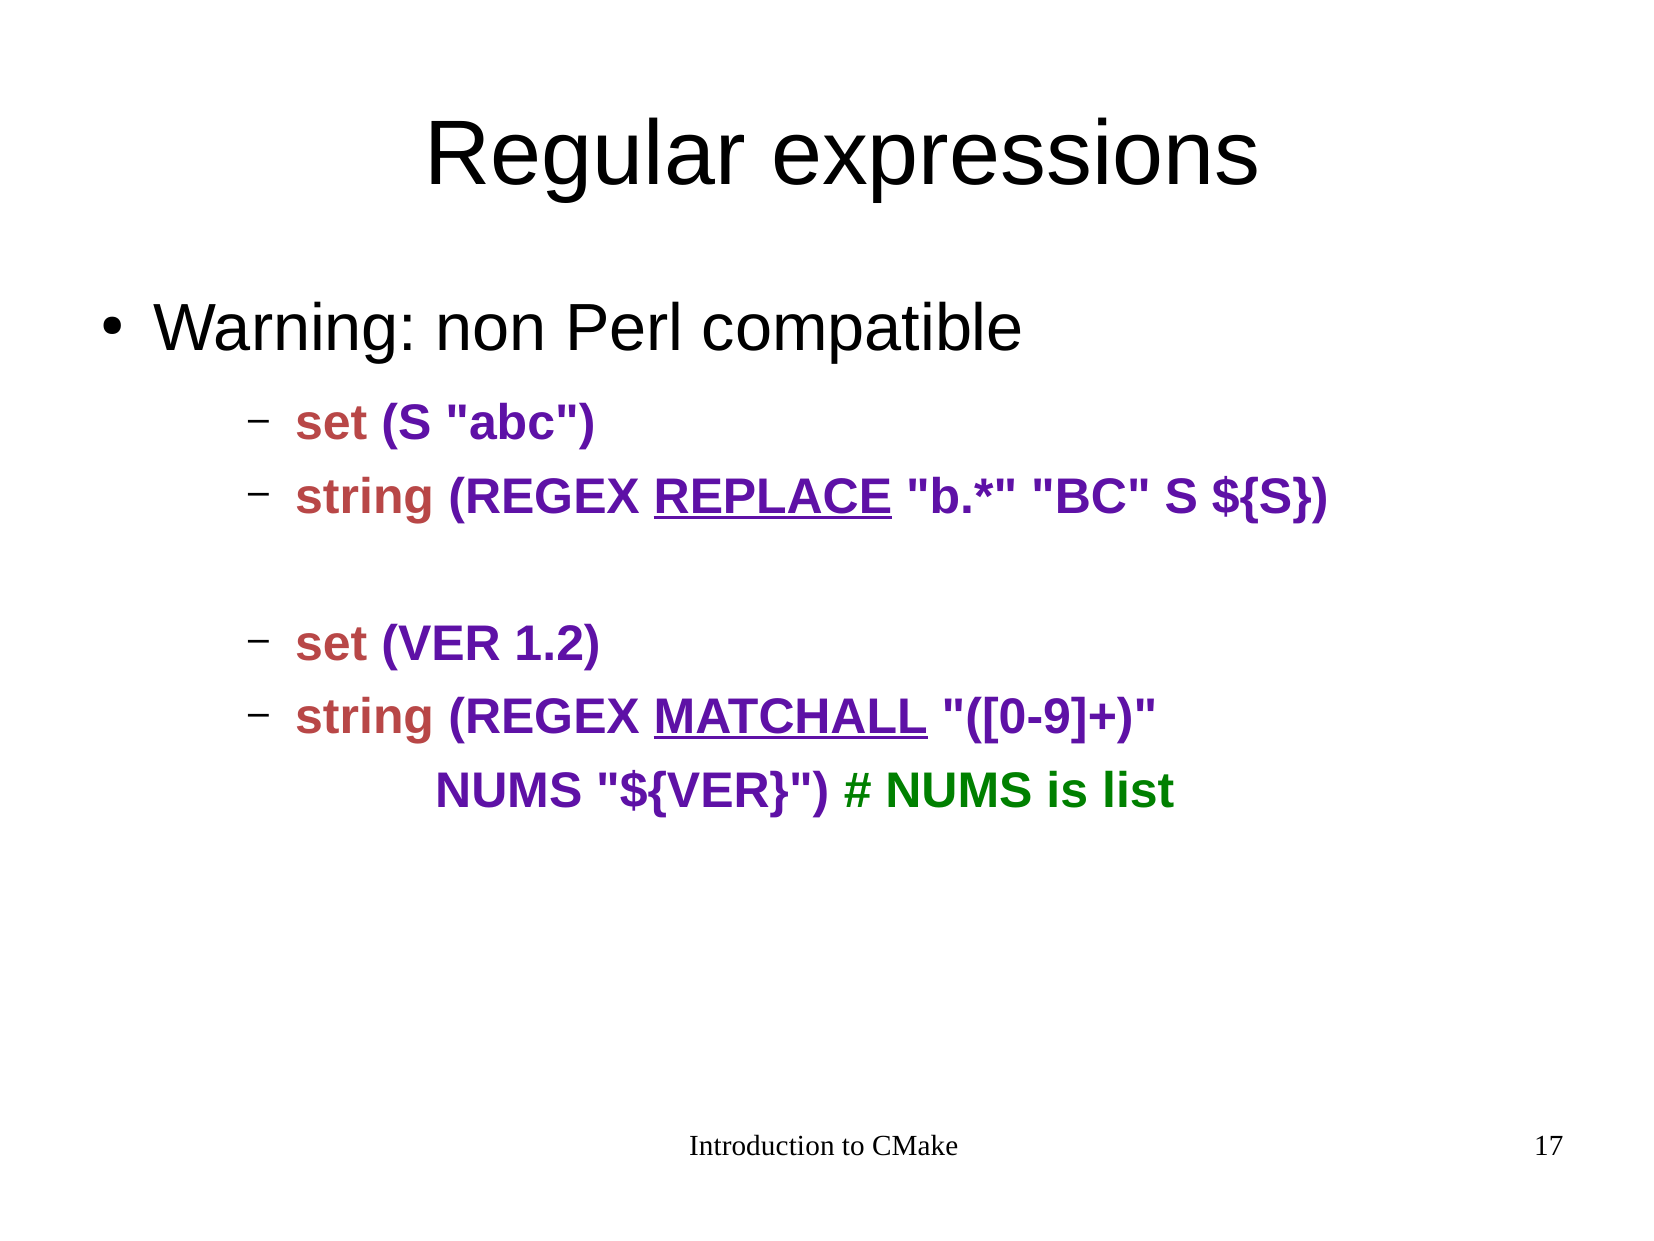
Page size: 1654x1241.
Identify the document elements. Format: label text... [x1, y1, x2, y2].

title Regular expressions [82, 56, 1571, 250]
list Warning: non Perl compatible set (S "abc") string (REGEX REPLACE "b.*" "BC" S ${S}) set (VER 1.2) string (REGEX MATCHALL "([0-9]+)" NUMS "${VER}") # NUMS is list [82, 290, 1571, 1109]
